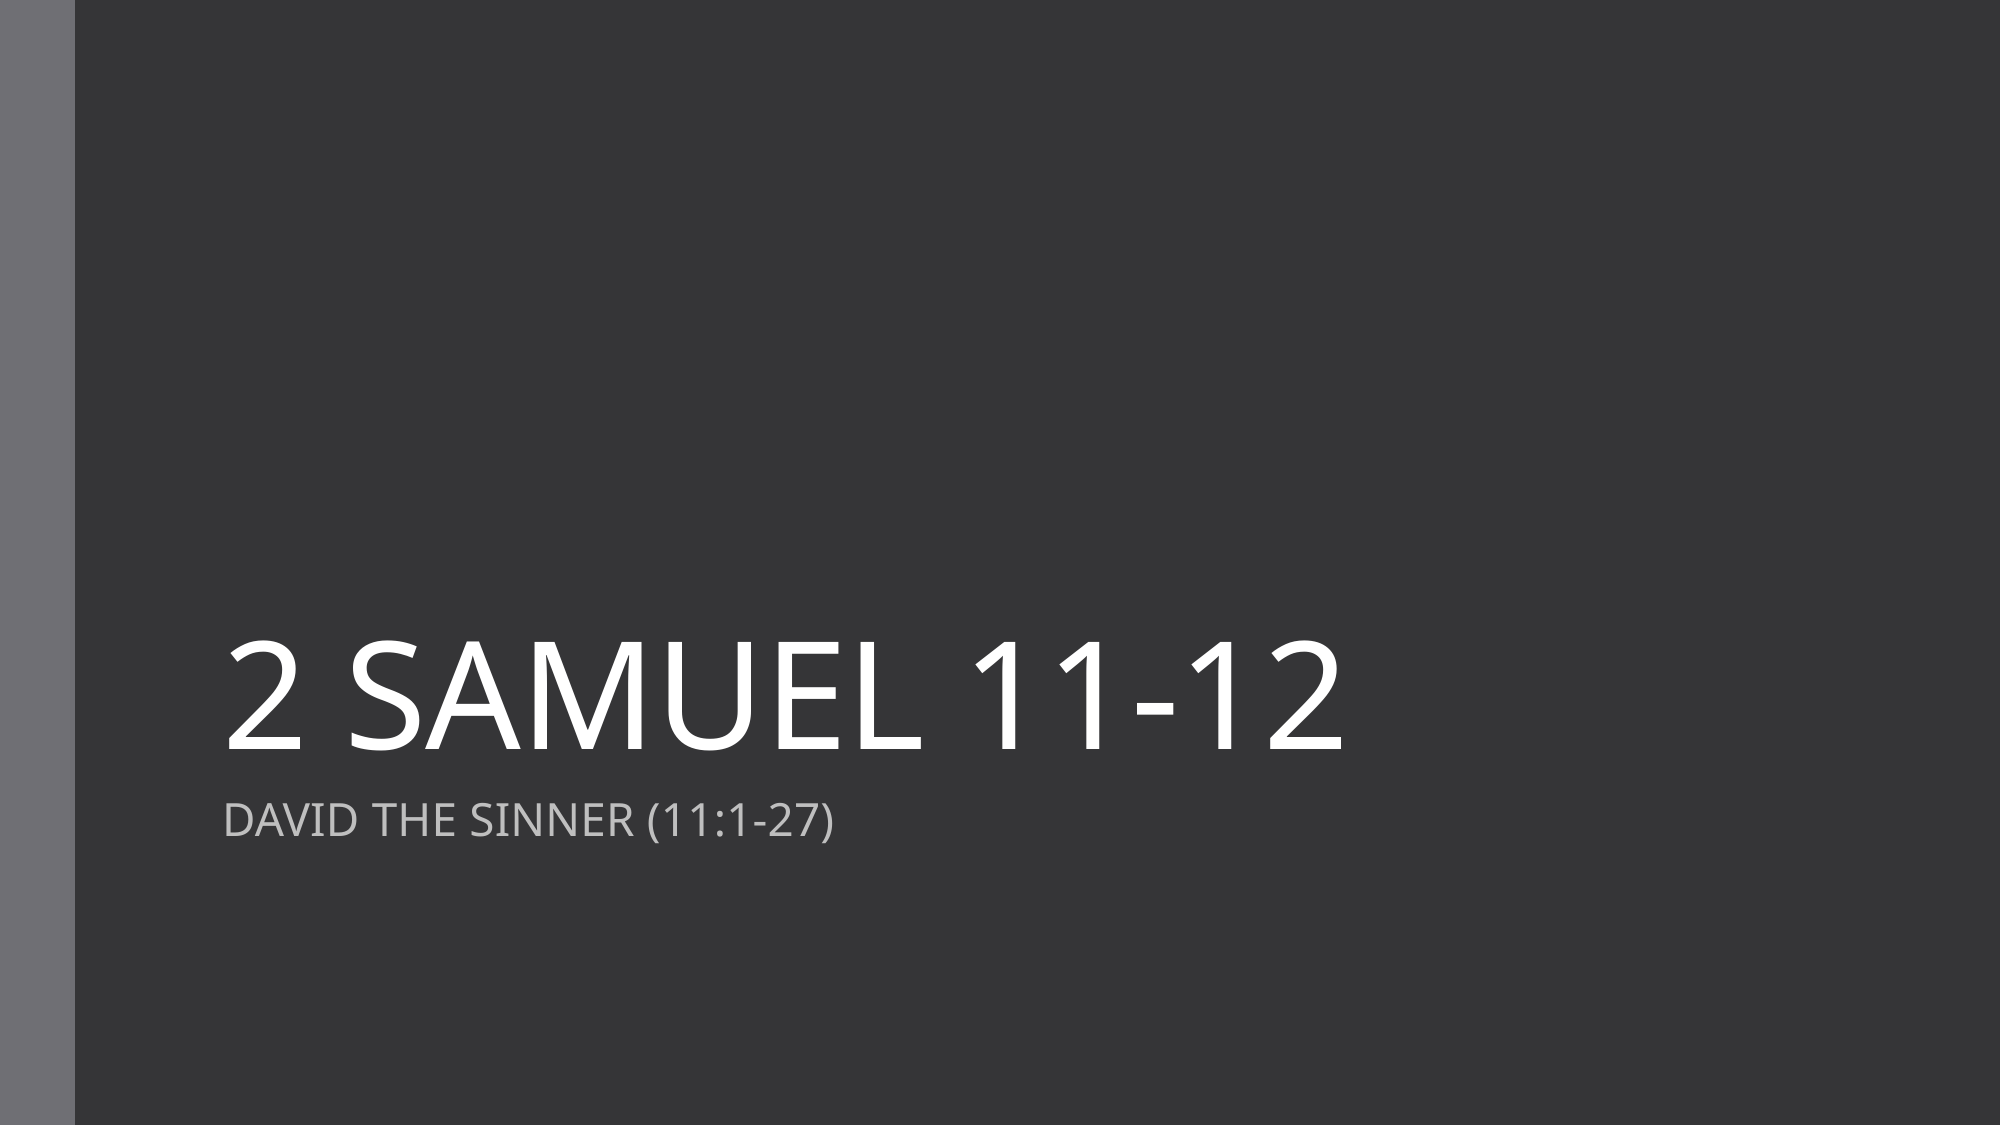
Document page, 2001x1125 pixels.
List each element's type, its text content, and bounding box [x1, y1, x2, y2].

title 2 SAMUEL 11-12 [206, 124, 1752, 787]
subtitle DAVID THE SINNER (11:1-27) [206, 787, 1752, 1066]
